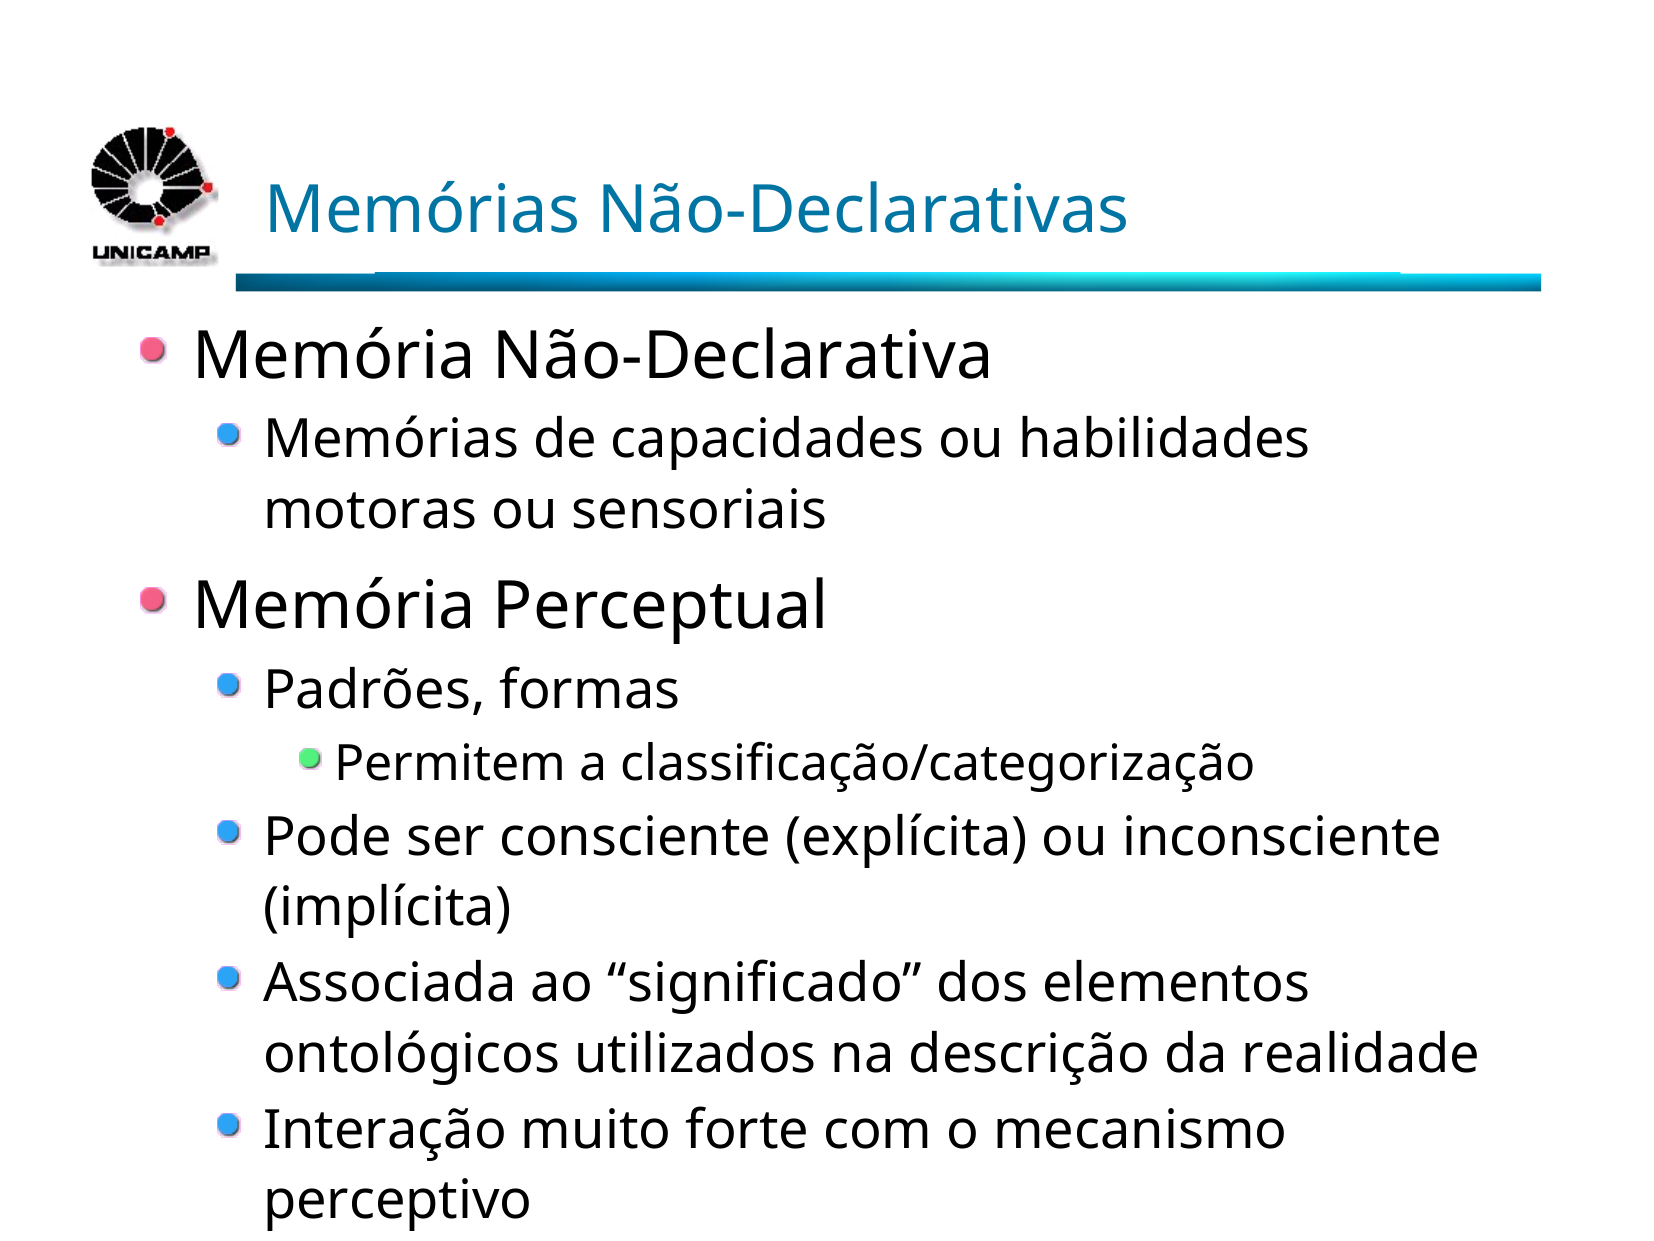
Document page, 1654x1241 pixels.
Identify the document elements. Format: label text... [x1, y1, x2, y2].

title Memórias Não-Declarativas [264, 42, 1534, 250]
picture [125, 272, 1654, 295]
list Memória Não-Declarativa Memórias de capacidades ou habilidades motoras ou sensoriais Memória Perceptual Padrões, formas Permitem a classificação/categorização Pode ser consciente (explícita) ou inconsciente (implícita) Associada ao “significado” dos elementos ontológicos utilizados na descrição da realidade Interação muito forte com o mecanismo perceptivo Classes e Instâncias de Classes [121, 309, 1534, 1182]
